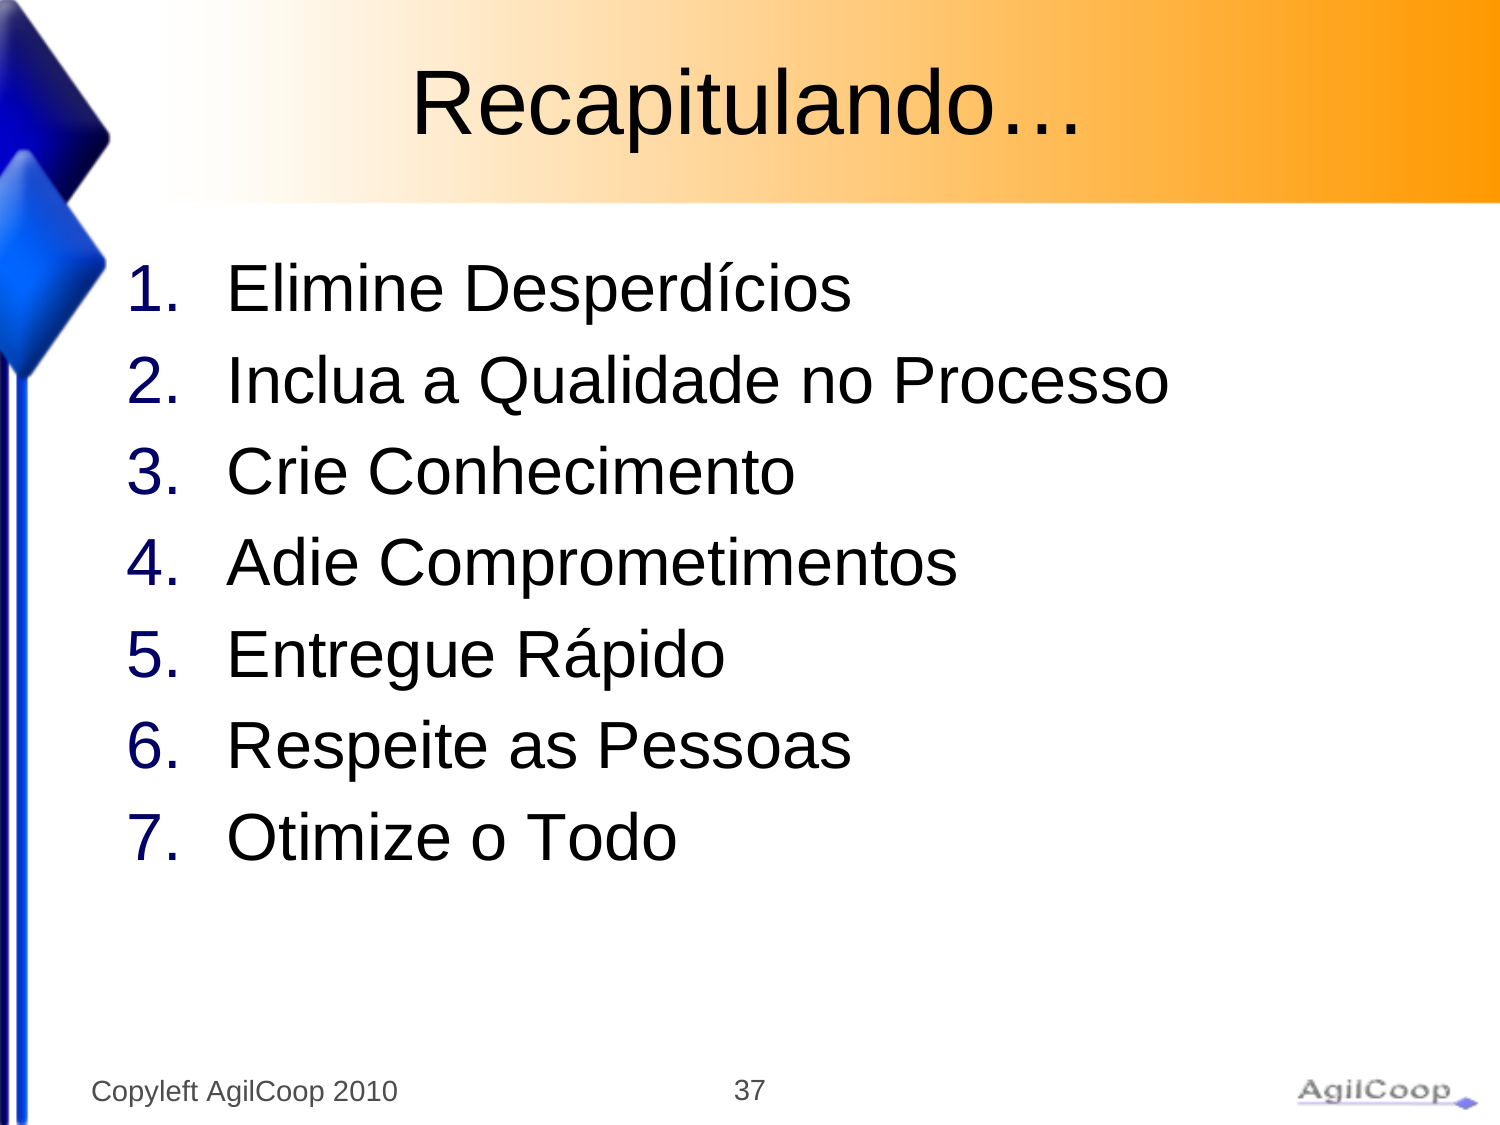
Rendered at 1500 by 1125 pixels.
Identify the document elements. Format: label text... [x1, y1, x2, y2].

list Elimine Desperdícios Inclua a Qualidade no Processo Crie Conhecimento Adie Comprometimentos Entregue Rápido Respeite as Pessoas Otimize o Todo [112, 243, 1425, 1006]
title Recapitulando… [75, 8, 1426, 197]
picture [0, 0, 1500, 1125]
